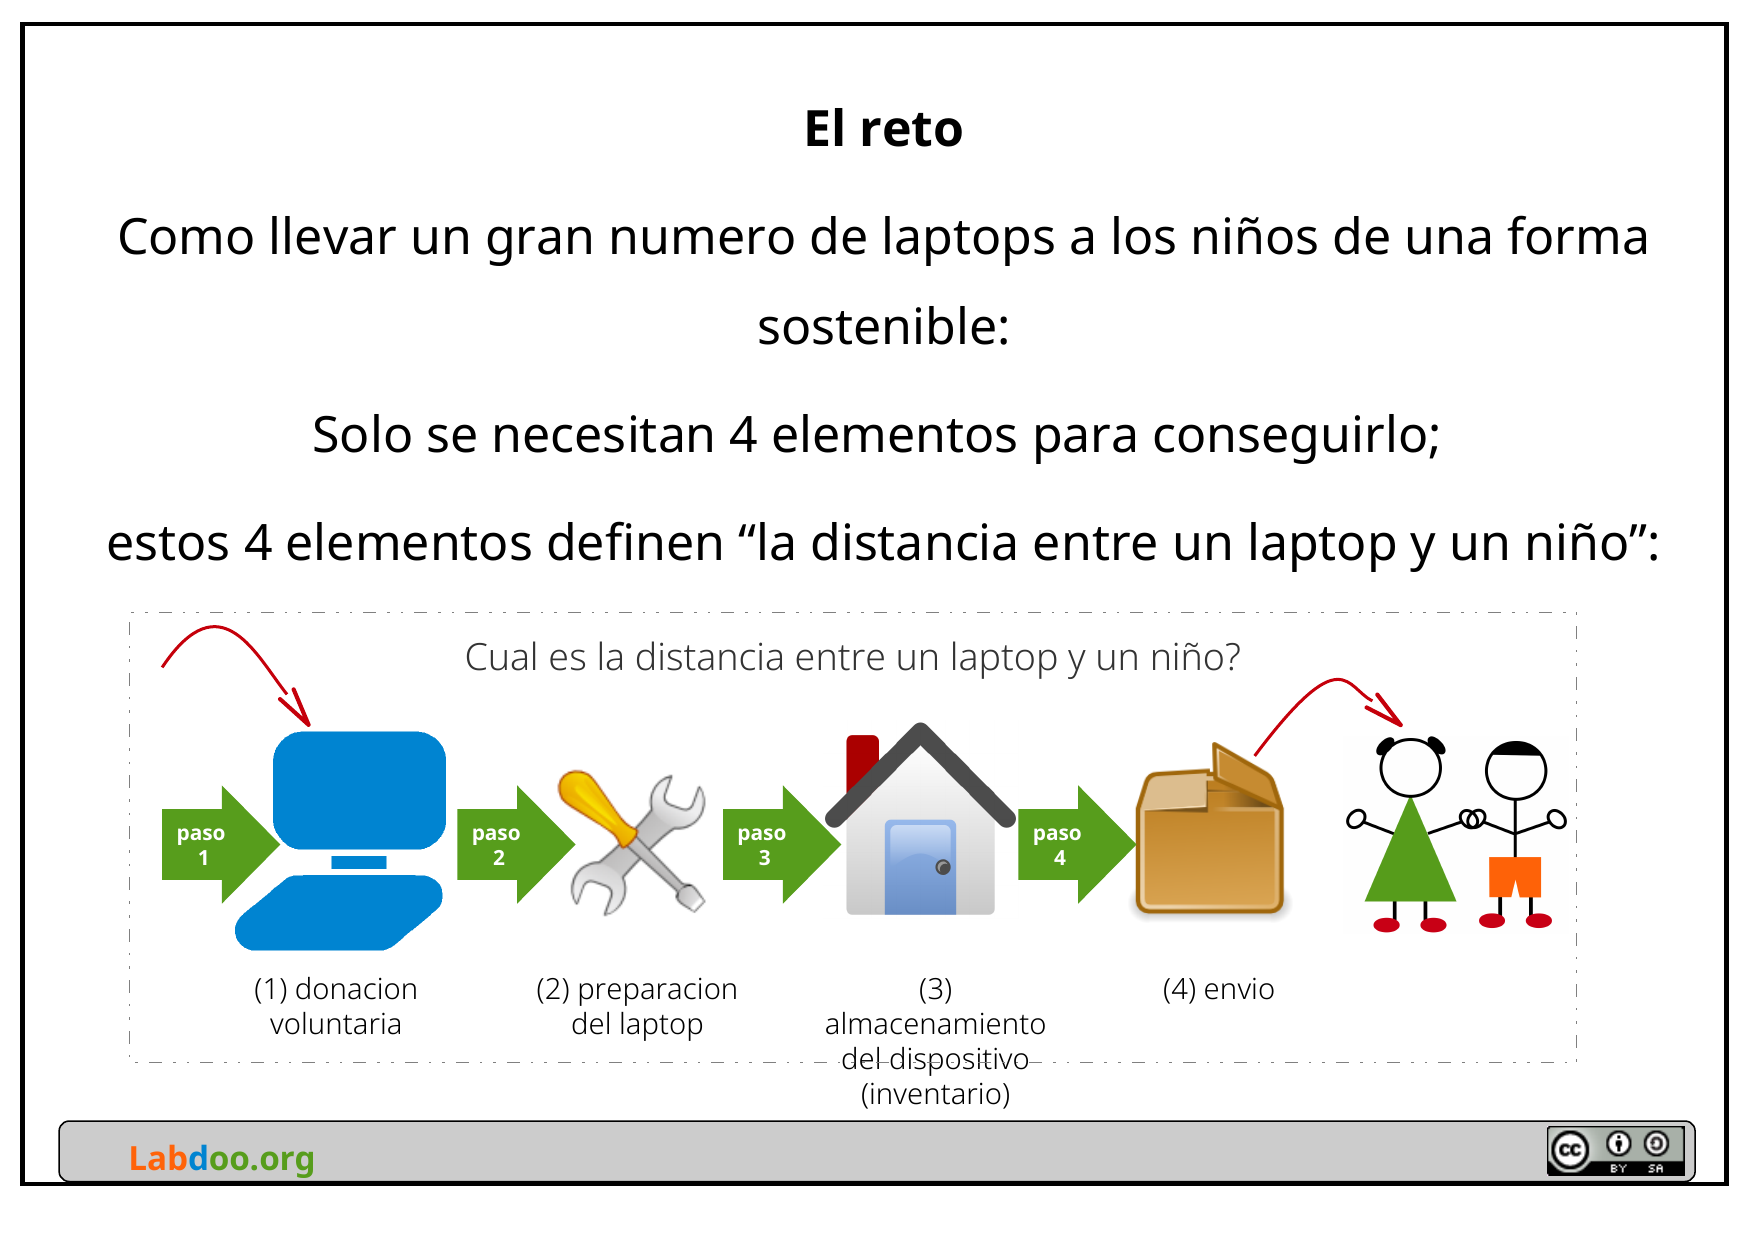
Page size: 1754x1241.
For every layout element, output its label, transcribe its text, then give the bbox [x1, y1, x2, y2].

text_box (1) donacion voluntaria [197, 962, 476, 1048]
text_box (4) envio [1083, 962, 1356, 1048]
text_box Cual es la distancia entre un laptop y un niño? [292, 625, 1415, 686]
picture [1127, 742, 1293, 923]
text_box Labdoo.org [113, 1115, 1191, 1194]
picture [823, 720, 1019, 919]
text_box (2) preparacion del laptop [498, 962, 777, 1083]
text_box El reto Como llevar un gran numero de laptops a los niños de una forma sostenible: Solo se necesitan 4 elementos para conseguirlo; estos 4 elementos definen “la distancia entre un laptop y un niño”: [59, 59, 1710, 625]
text_box (3) almacenamiento del dispositivo (inventario) [799, 962, 1072, 1118]
text_box paso 2 [457, 785, 576, 904]
picture [553, 762, 719, 929]
picture [231, 727, 457, 961]
picture [1547, 1126, 1685, 1176]
text_box paso 4 [1018, 785, 1137, 904]
text_box paso 3 [723, 785, 842, 904]
text_box paso 1 [162, 785, 281, 904]
picture [1343, 736, 1569, 934]
